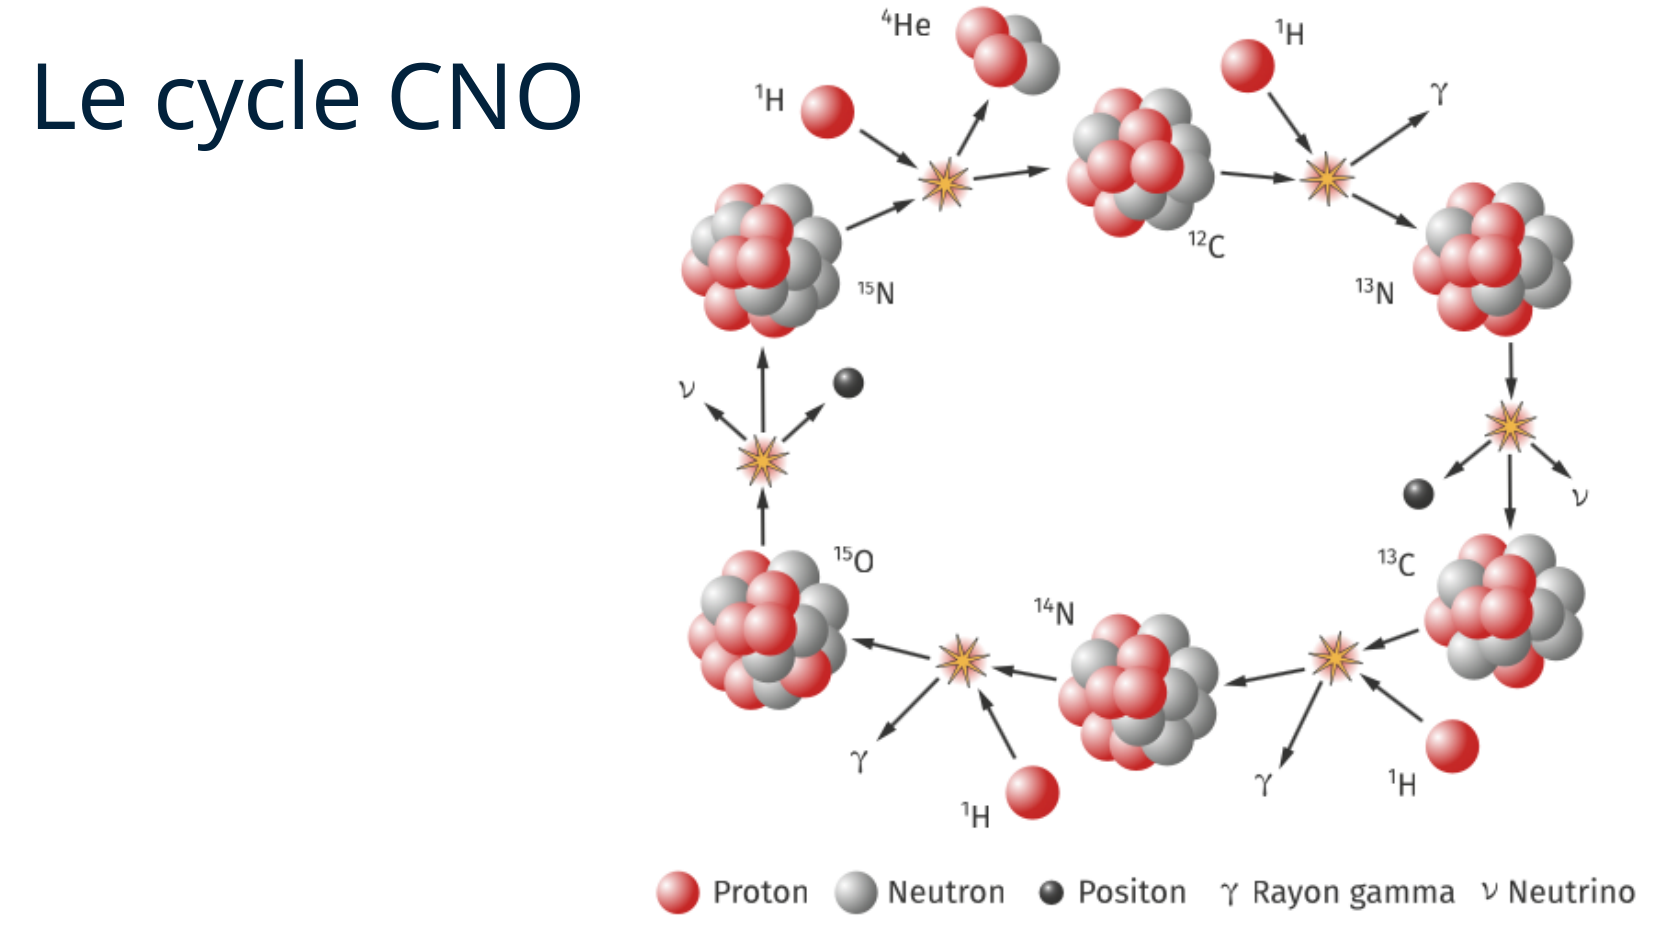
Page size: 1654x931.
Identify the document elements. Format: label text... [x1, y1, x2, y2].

picture [649, 1, 1654, 931]
title Le cycle CNO [29, 40, 649, 148]
